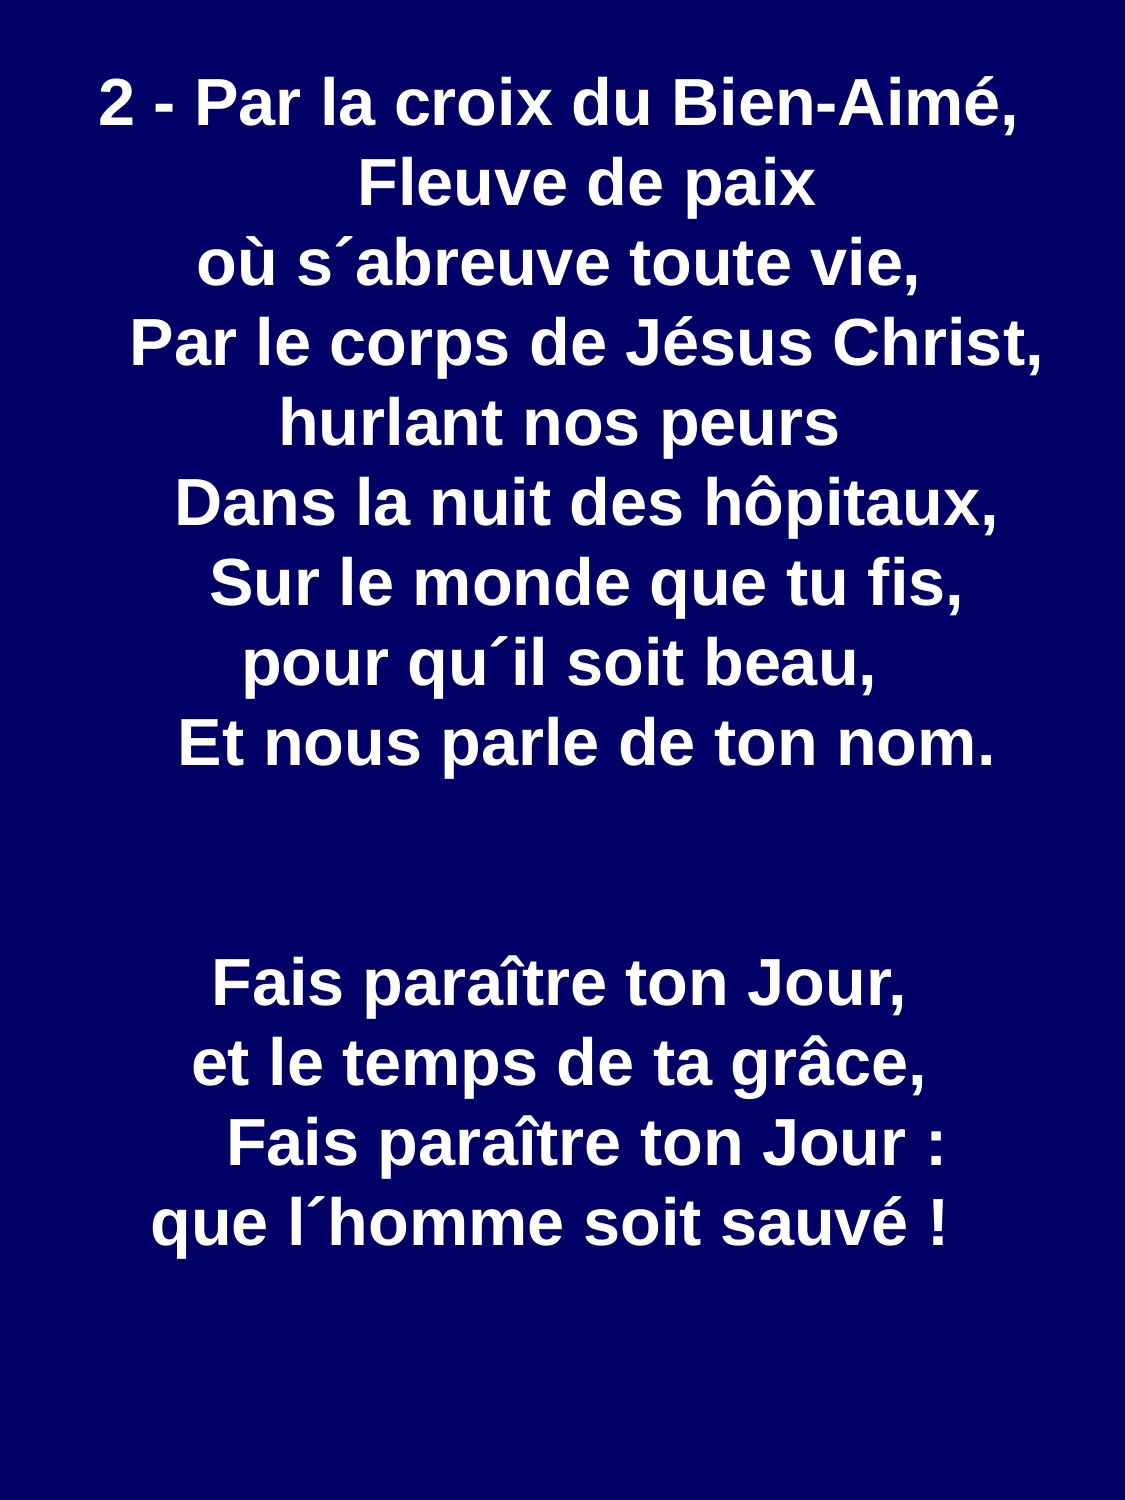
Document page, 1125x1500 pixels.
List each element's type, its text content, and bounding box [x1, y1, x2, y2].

text_box 2 - Par la croix du Bien-Aimé, Fleuve de paix où s´abreuve toute vie, Par le corps de Jésus Christ, hurlant nos peurs Dans la nuit des hôpitaux, Sur le monde que tu fis, pour qu´il soit beau, Et nous parle de ton nom. Fais paraître ton Jour, et le temps de ta grâce, Fais paraître ton Jour : que l´homme soit sauvé ! [0, 51, 1125, 1347]
